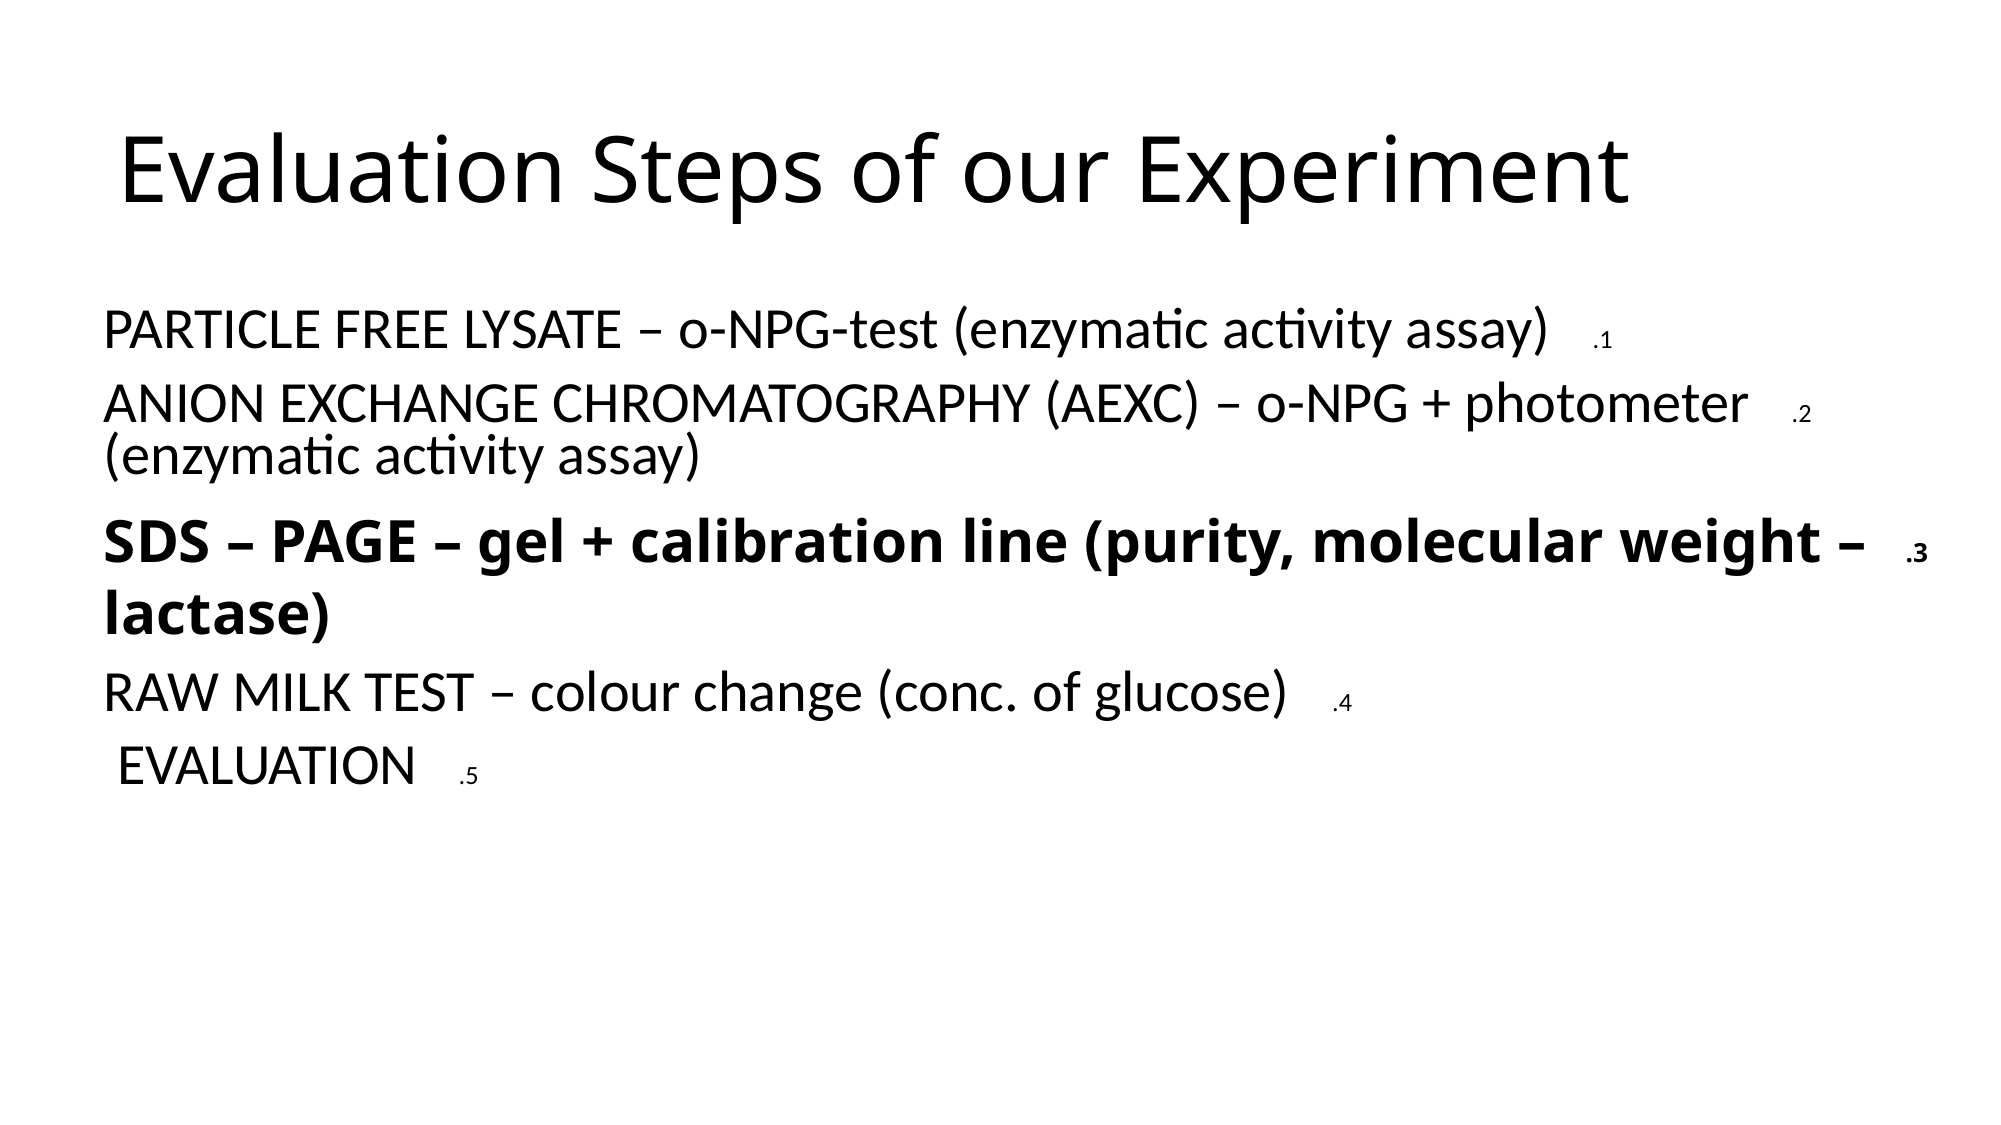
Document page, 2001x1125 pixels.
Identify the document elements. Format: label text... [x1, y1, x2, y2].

text_box PARTICLE FREE LYSATE – o-NPG-test (enzymatic activity assay) ANION EXCHANGE CHROMATOGRAPHY (AEXC) – o-NPG + photometer (enzymatic activity assay) SDS – PAGE – gel + calibration line (purity, molecular weight – lactase) RAW MILK TEST – colour change (conc. of glucose) EVALUATION [89, 299, 1949, 1014]
text_box Evaluation Steps of our Experiment [102, 59, 1863, 278]
